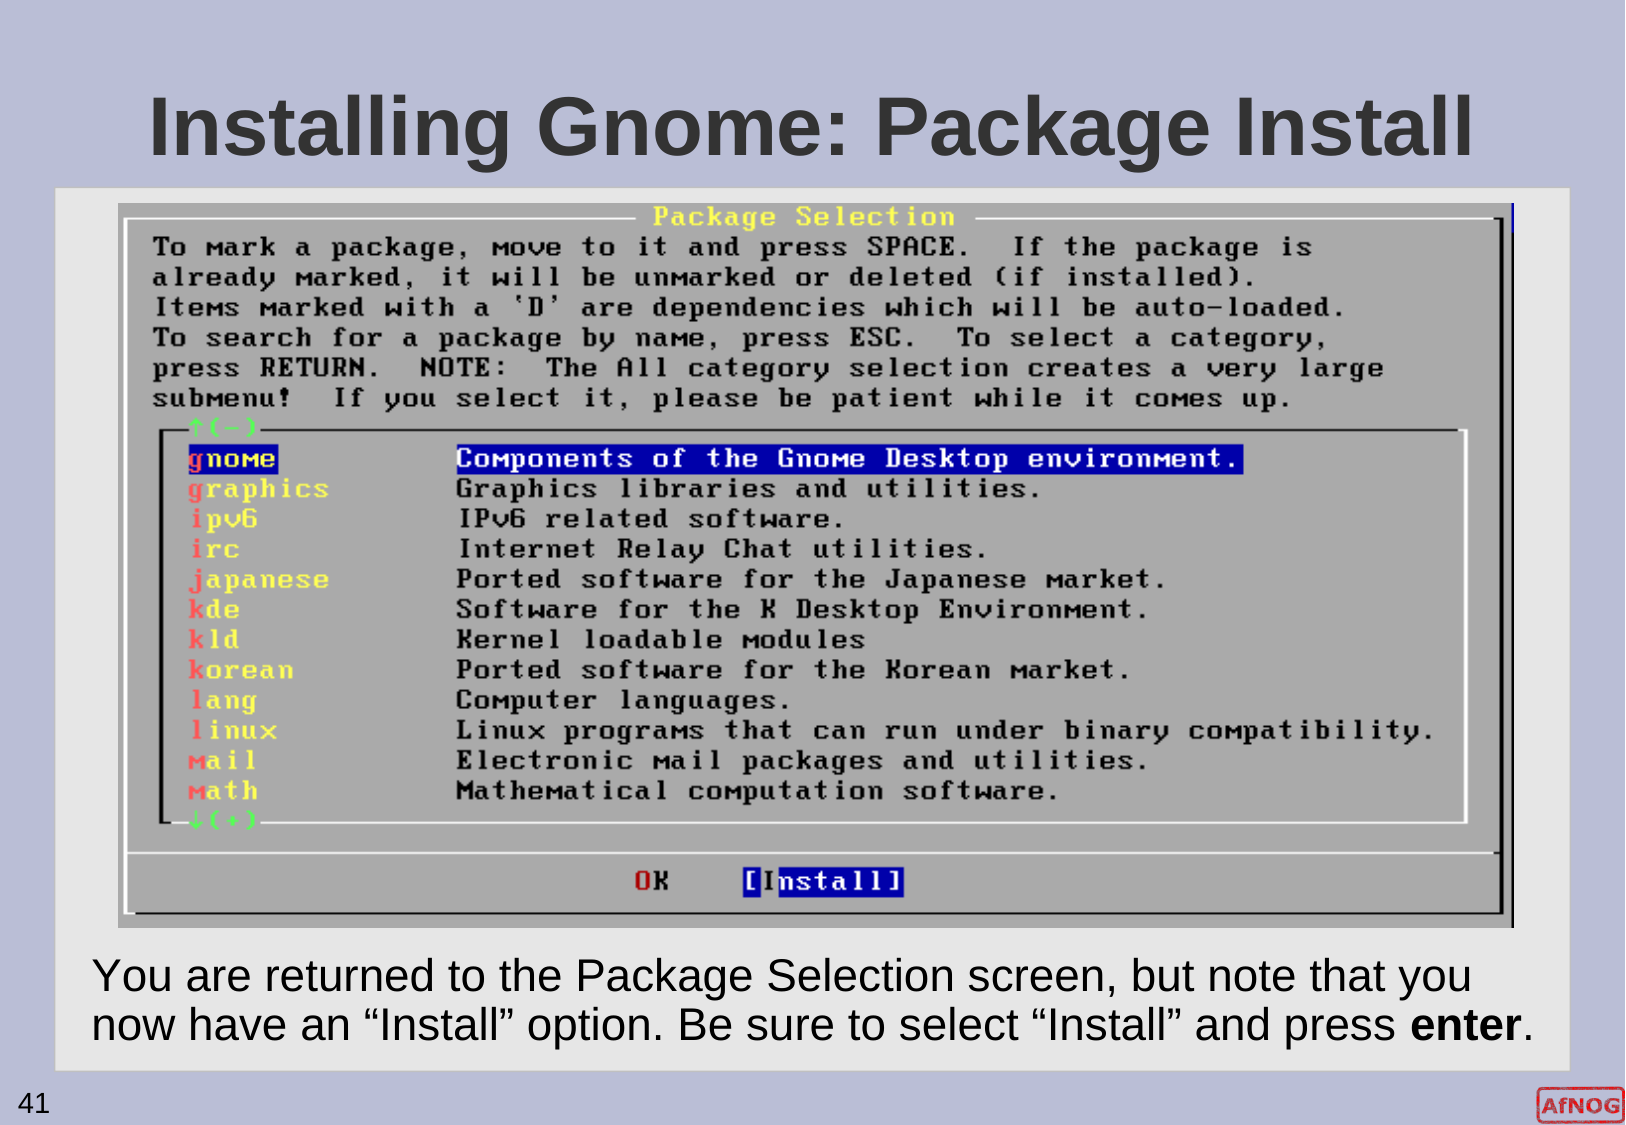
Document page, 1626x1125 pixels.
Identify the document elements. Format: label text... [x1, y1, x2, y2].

title Installing Gnome: Package Install [54, 51, 1571, 207]
picture [1535, 1085, 1626, 1125]
text_box You are returned to the Package Selection screen, but note that you now have an “Install” option. Be sure to select “Install” and press enter. [76, 944, 1554, 1061]
picture [118, 203, 1514, 928]
